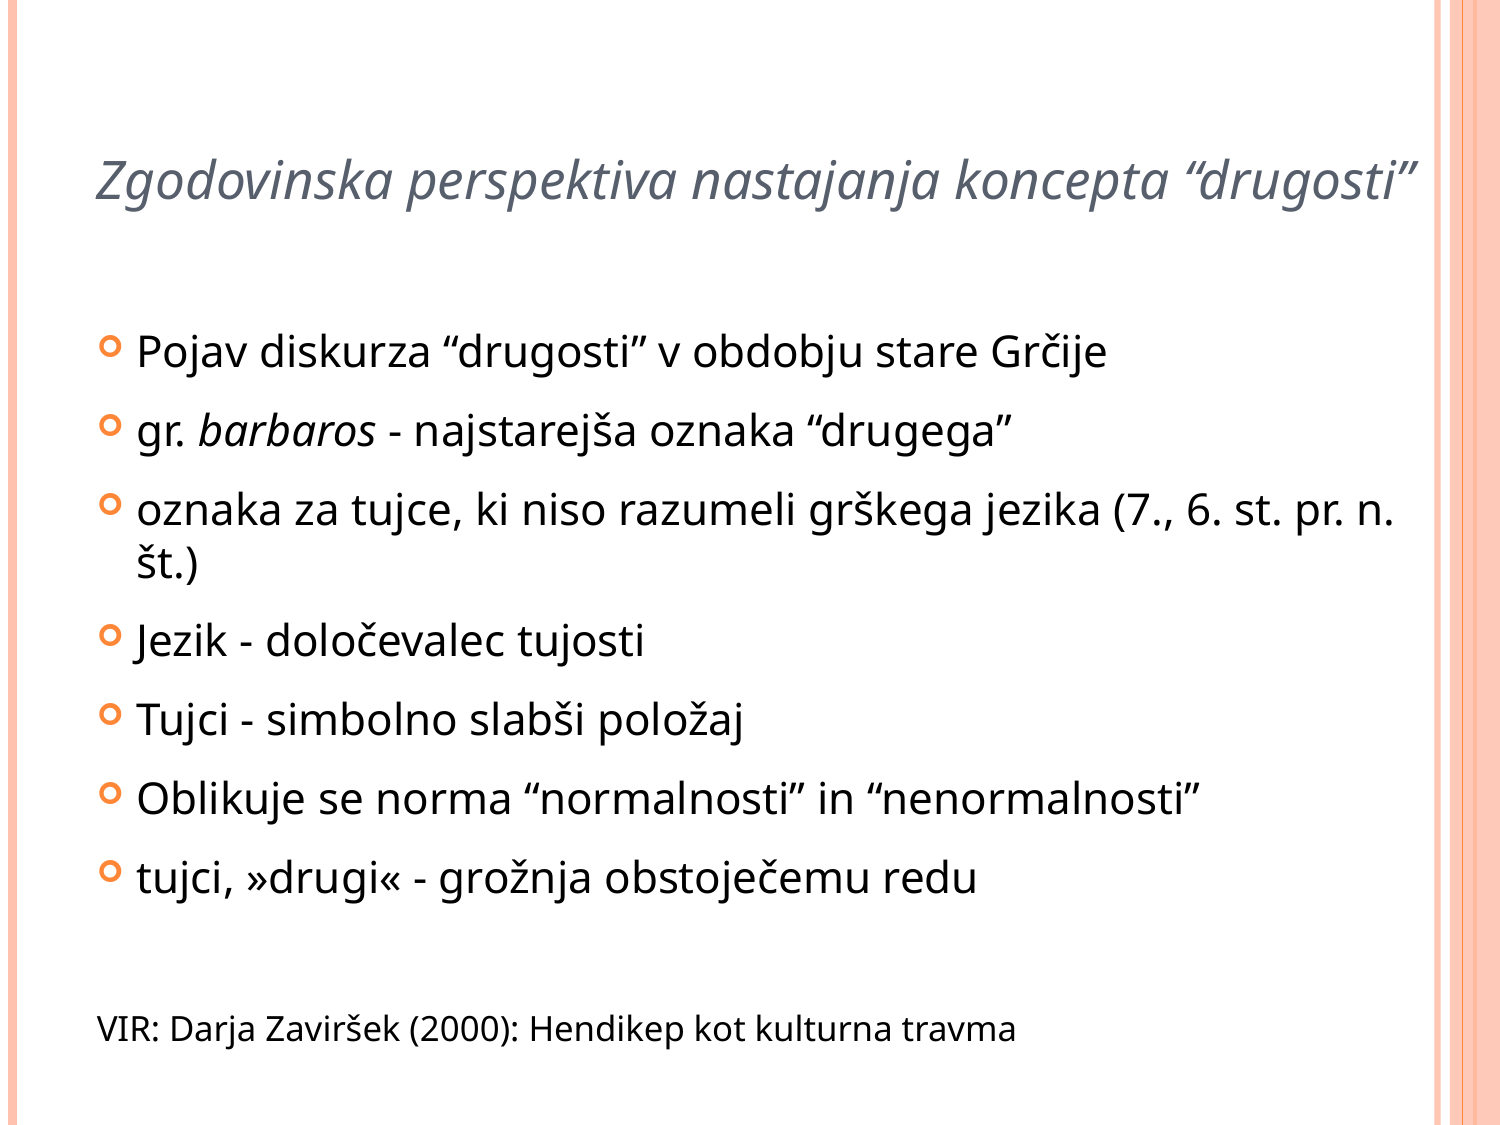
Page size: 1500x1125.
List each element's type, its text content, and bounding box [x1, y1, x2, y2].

list Pojav diskurza “drugosti” v obdobju stare Grčije gr. barbaros - najstarejša oznaka “drugega” oznaka za tujce, ki niso razumeli grškega jezika (7., 6. st. pr. n. št.) Jezik - določevalec tujosti Tujci - simbolno slabši položaj Oblikuje se norma “normalnosti” in “nenormalnosti” tujci, »drugi« - grožnja obstoječemu redu VIR: Darja Zaviršek (2000): Hendikep kot kulturna travma [82, 316, 1432, 1059]
title Zgodovinska perspektiva nastajanja koncepta “drugosti” [82, 93, 1432, 282]
